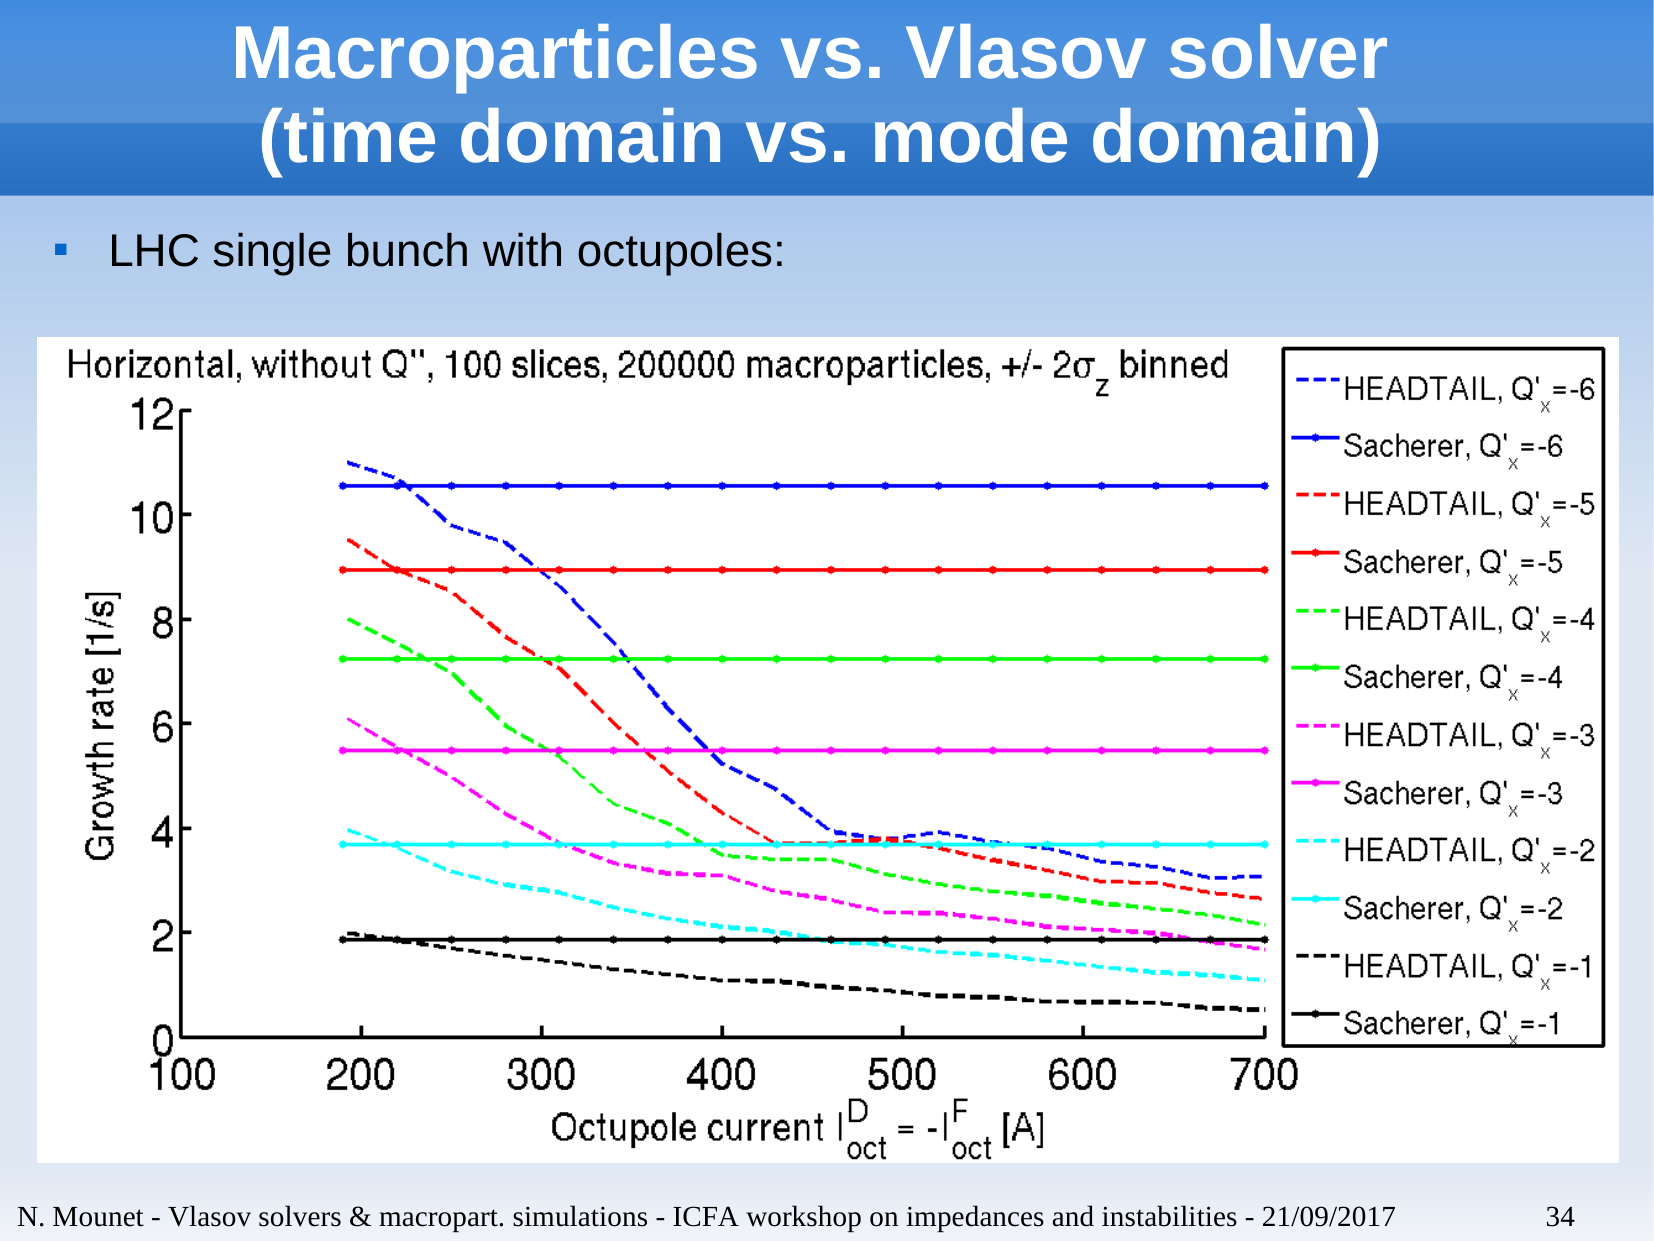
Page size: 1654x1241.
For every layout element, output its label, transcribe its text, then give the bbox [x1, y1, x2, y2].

picture [0, 0, 1654, 1241]
title Macroparticles vs. Vlasov solver (time domain vs. mode domain) [76, 1, 1565, 188]
list LHC single bunch with octupoles: [37, 225, 1613, 337]
